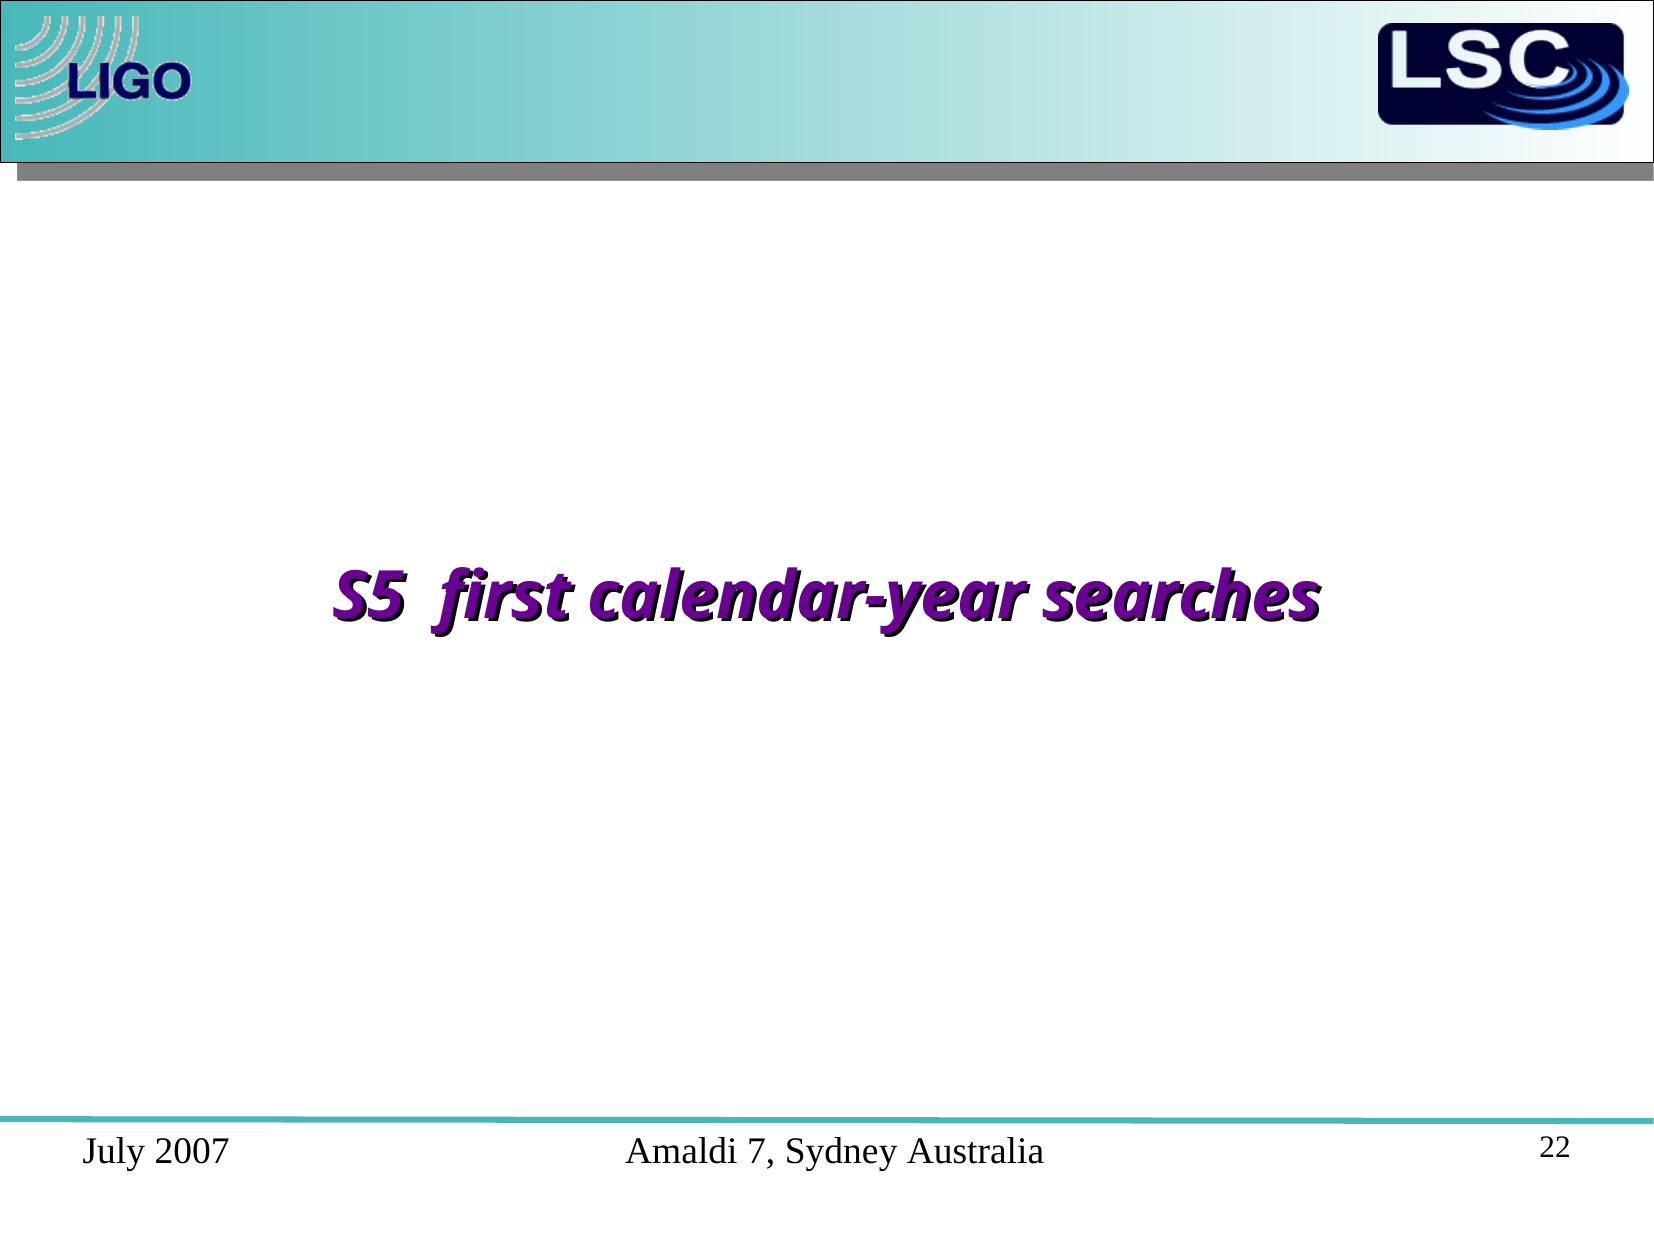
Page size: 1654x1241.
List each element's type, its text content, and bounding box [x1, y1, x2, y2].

picture [1378, 23, 1629, 130]
picture [15, 16, 192, 140]
text_box S5 first calendar-year searches [88, 539, 1565, 637]
